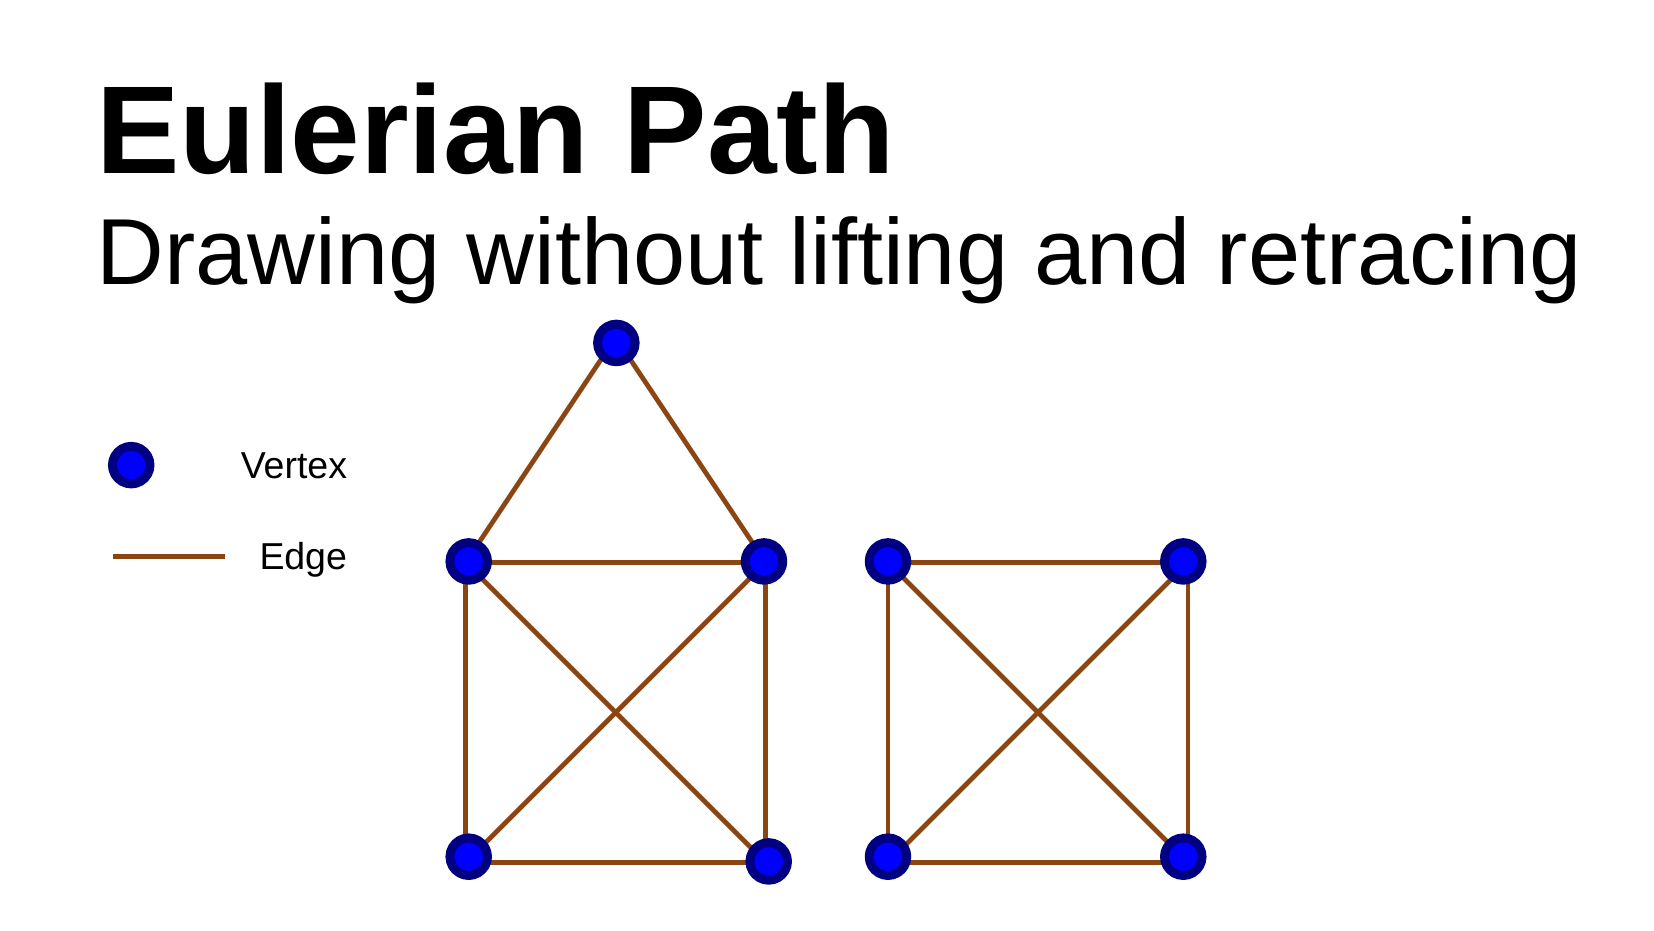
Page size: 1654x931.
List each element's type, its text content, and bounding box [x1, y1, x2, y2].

text_box Eulerian Path Drawing without lifting and retracing [81, 52, 1597, 312]
text_box Edge [244, 527, 362, 585]
text_box [597, 324, 636, 362]
text_box [112, 446, 151, 484]
text_box [869, 542, 1203, 876]
text_box [449, 542, 788, 881]
text_box Vertex [226, 436, 362, 494]
